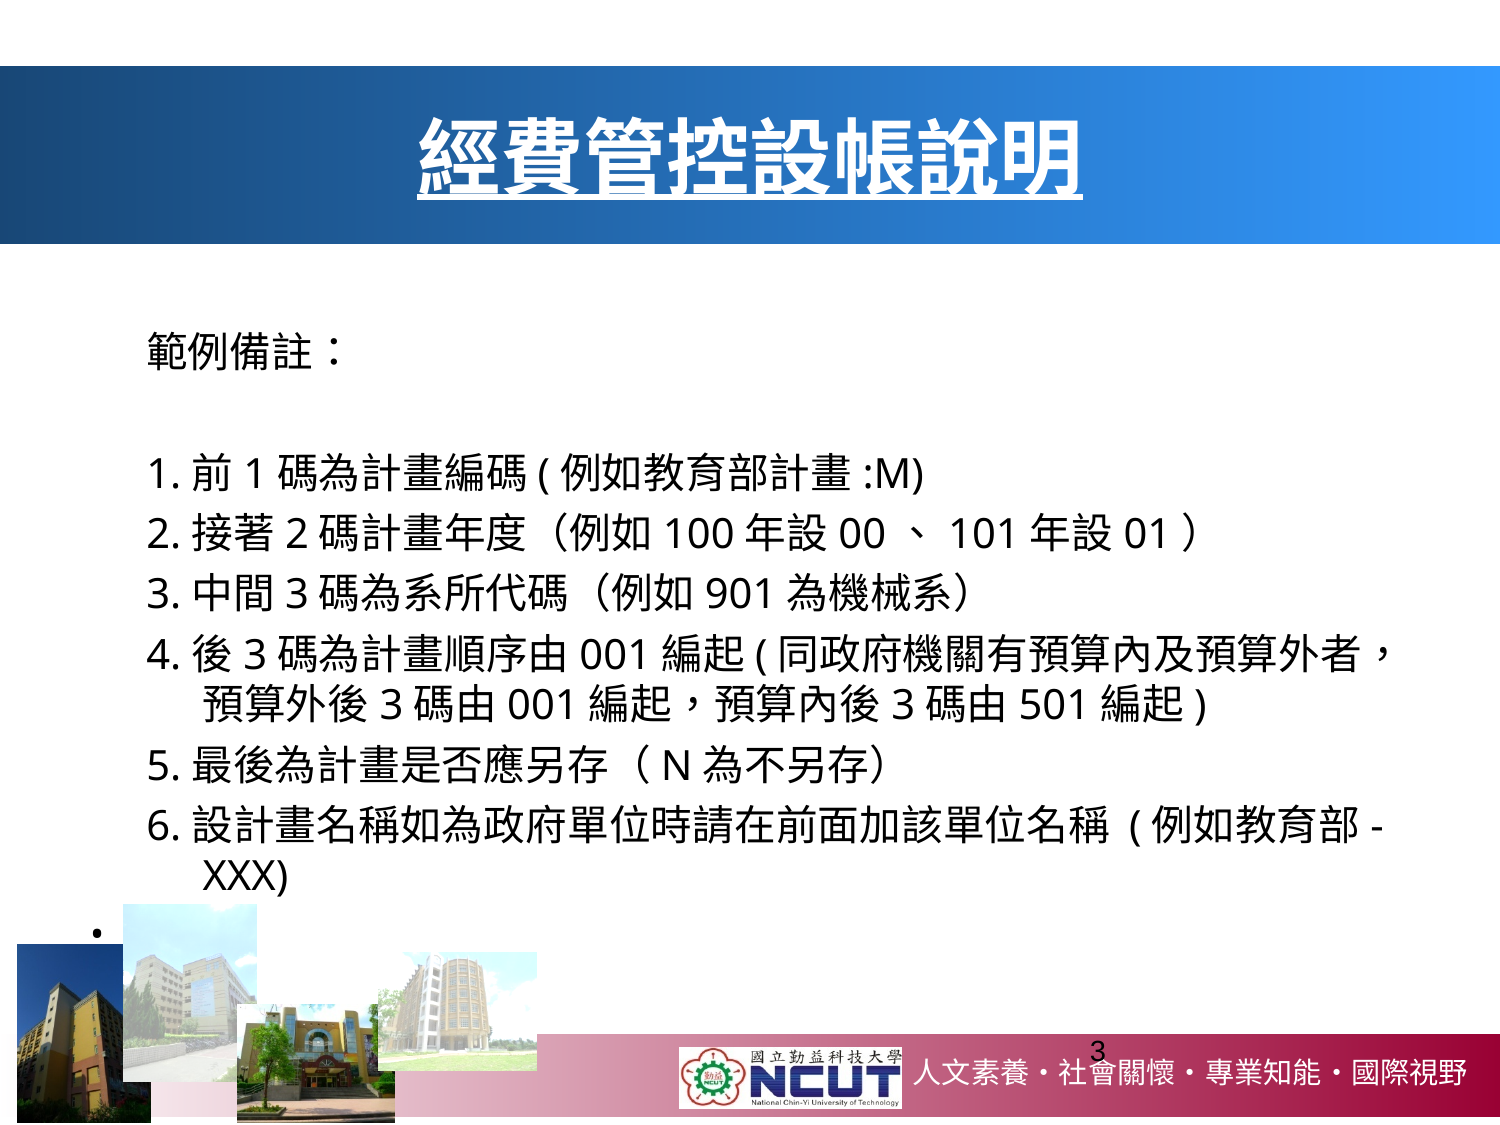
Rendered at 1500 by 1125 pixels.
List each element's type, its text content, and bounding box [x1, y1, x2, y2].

title 經費管控設帳說明 [0, 66, 1500, 244]
text_box 3 [1074, 1024, 1426, 1103]
list 範例備註： 1.前1碼為計畫編碼(例如教育部計畫:M) 2.接著2碼計畫年度（例如100年設00、101年設01） 3.中間3碼為系所代碼（例如901為機械系） 4.後3碼為計畫順序由001編起(同政府機關有預算內及預算外者，預算外後3碼由001編起，預算內後3碼由501編起) 5.最後為計畫是否應另存（N為不另存） 6.設計畫名稱如為政府單位時請在前面加該單位名稱 (例如教育部-XXX) [75, 262, 1426, 1005]
